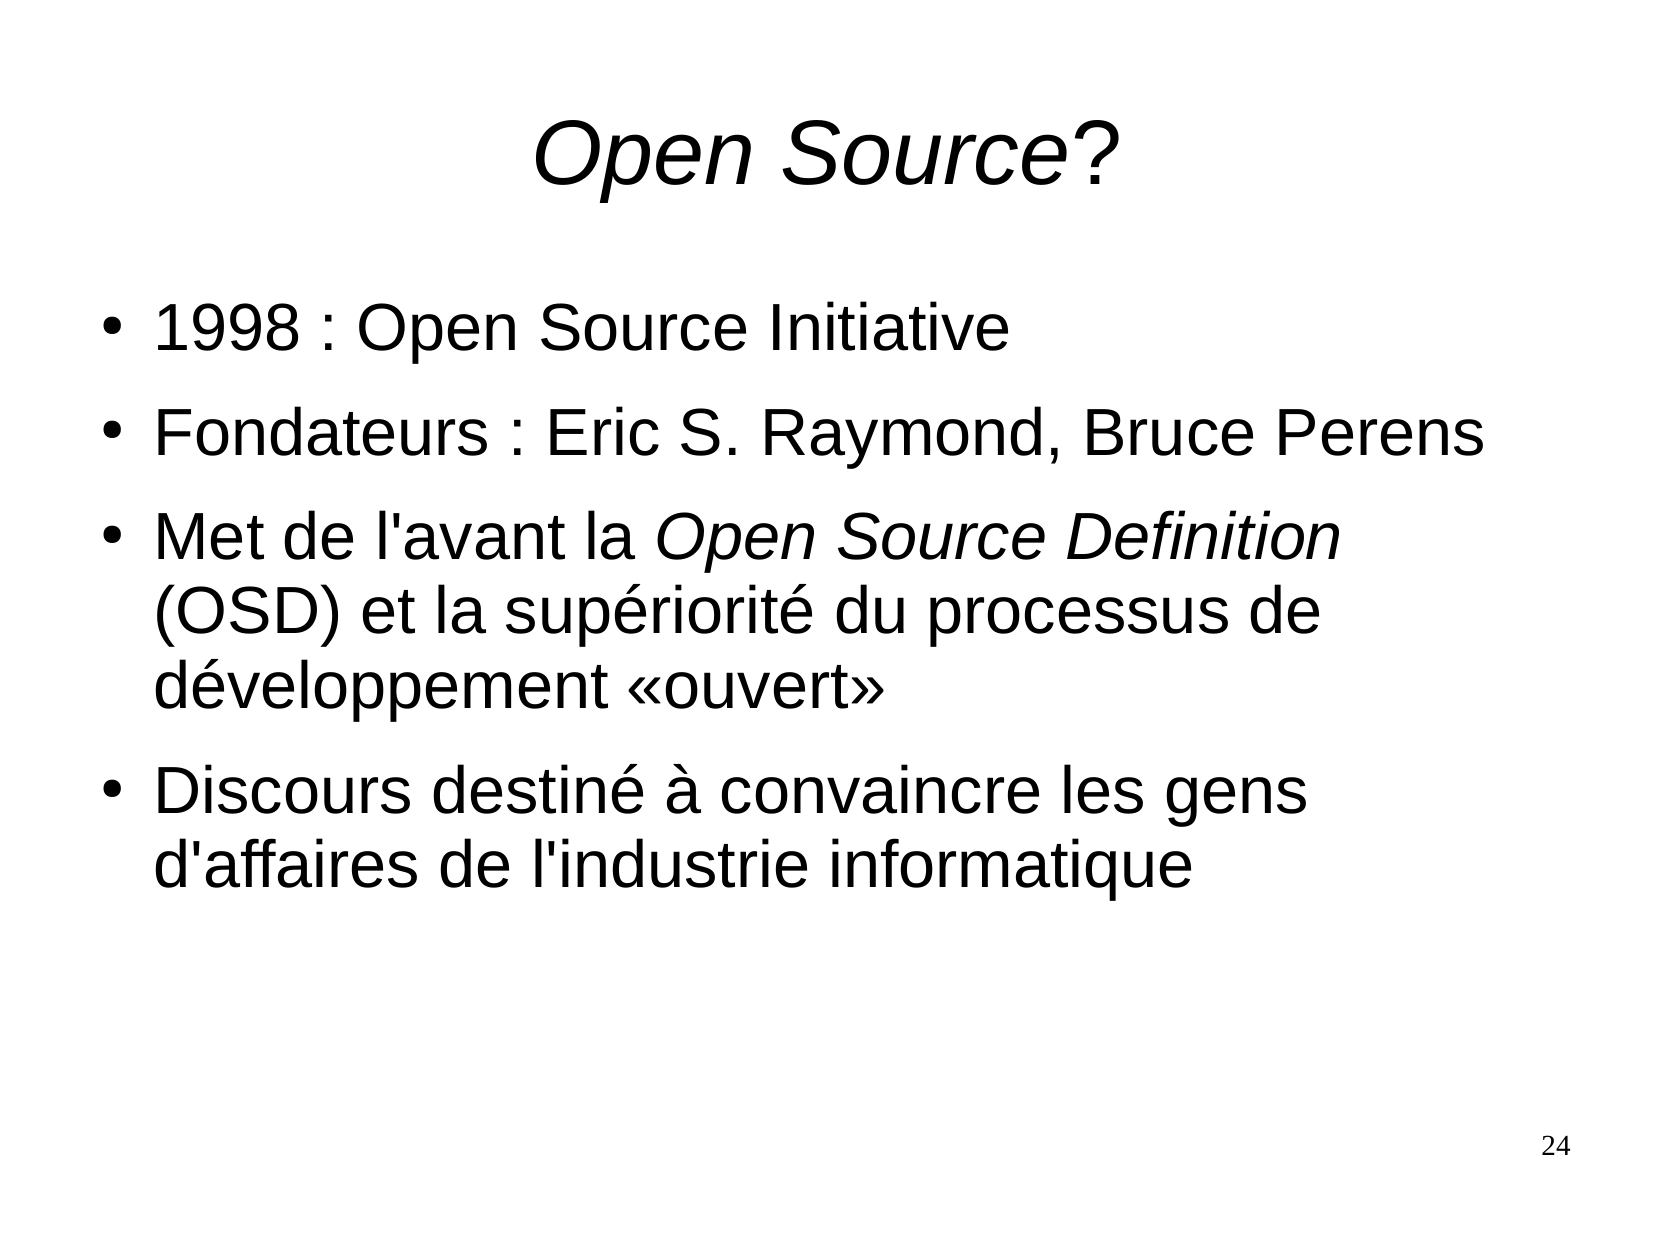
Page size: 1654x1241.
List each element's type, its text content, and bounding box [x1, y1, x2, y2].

list 1998 : Open Source Initiative Fondateurs : Eric S. Raymond, Bruce Perens Met de l'avant la Open Source Definition (OSD) et la supériorité du processus de développement «ouvert» Discours destiné à convaincre les gens d'affaires de l'industrie informatique [82, 290, 1538, 1010]
title Open Source? [82, 49, 1571, 257]
